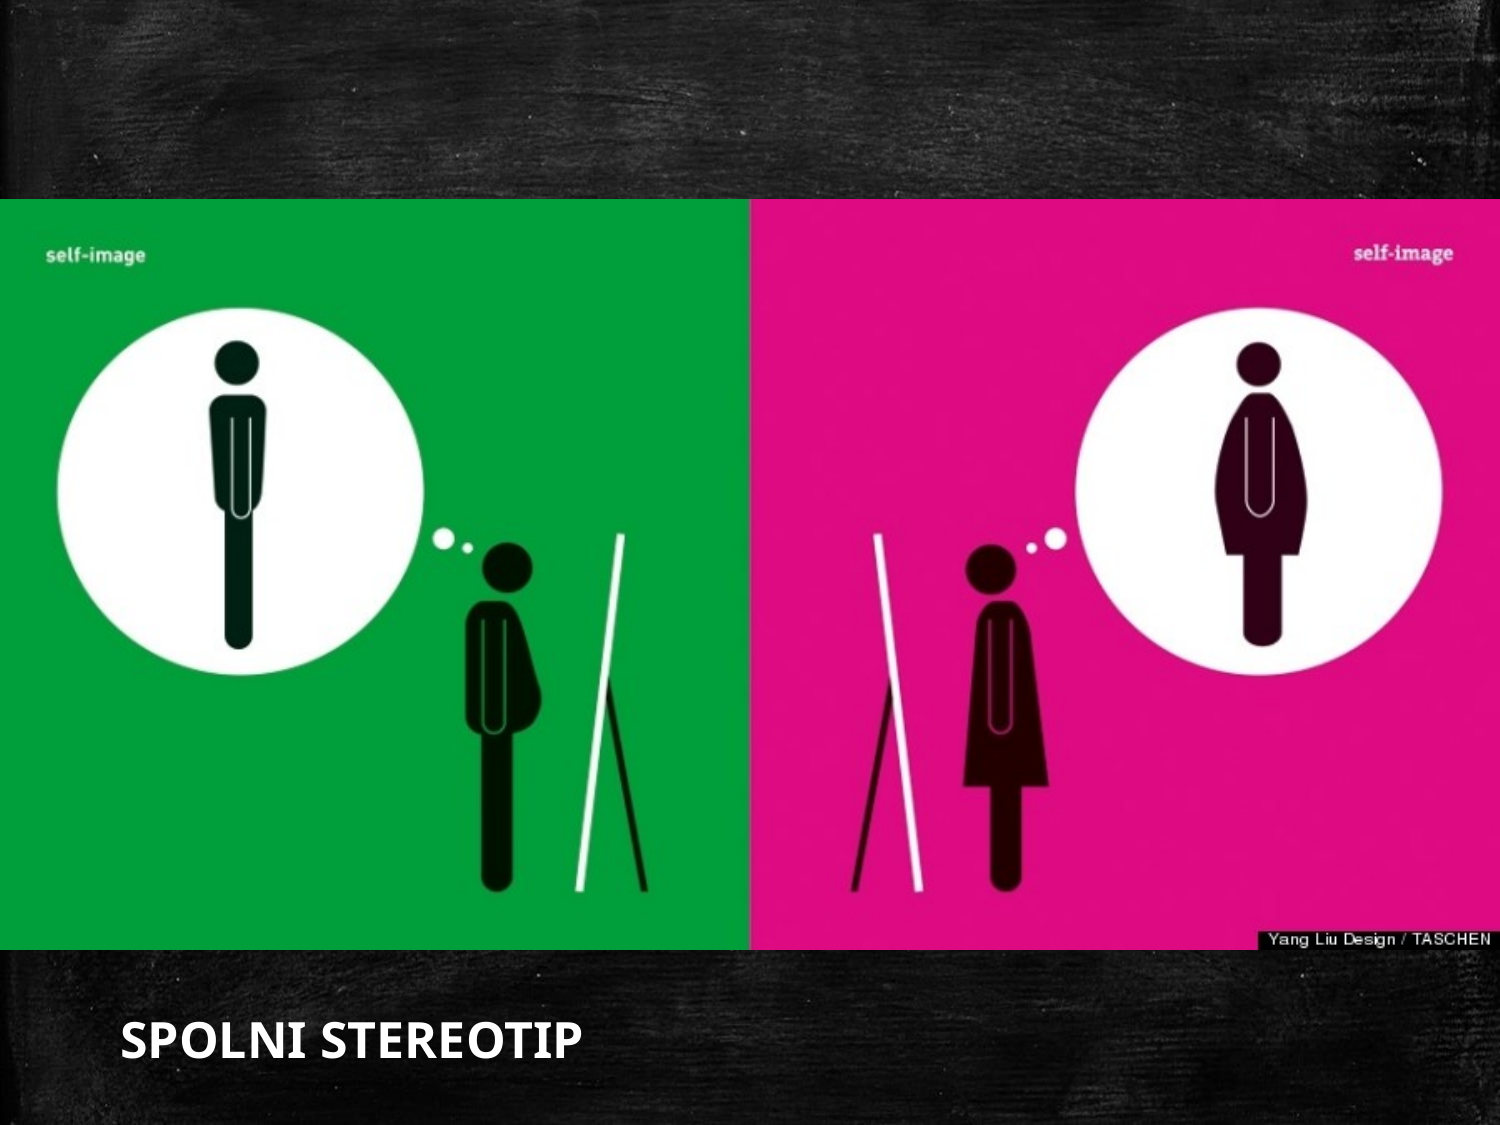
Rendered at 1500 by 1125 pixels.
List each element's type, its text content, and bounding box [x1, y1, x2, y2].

picture [0, 0, 1500, 1125]
text_box SPOLNI STEREOTIP [105, 1007, 715, 1077]
